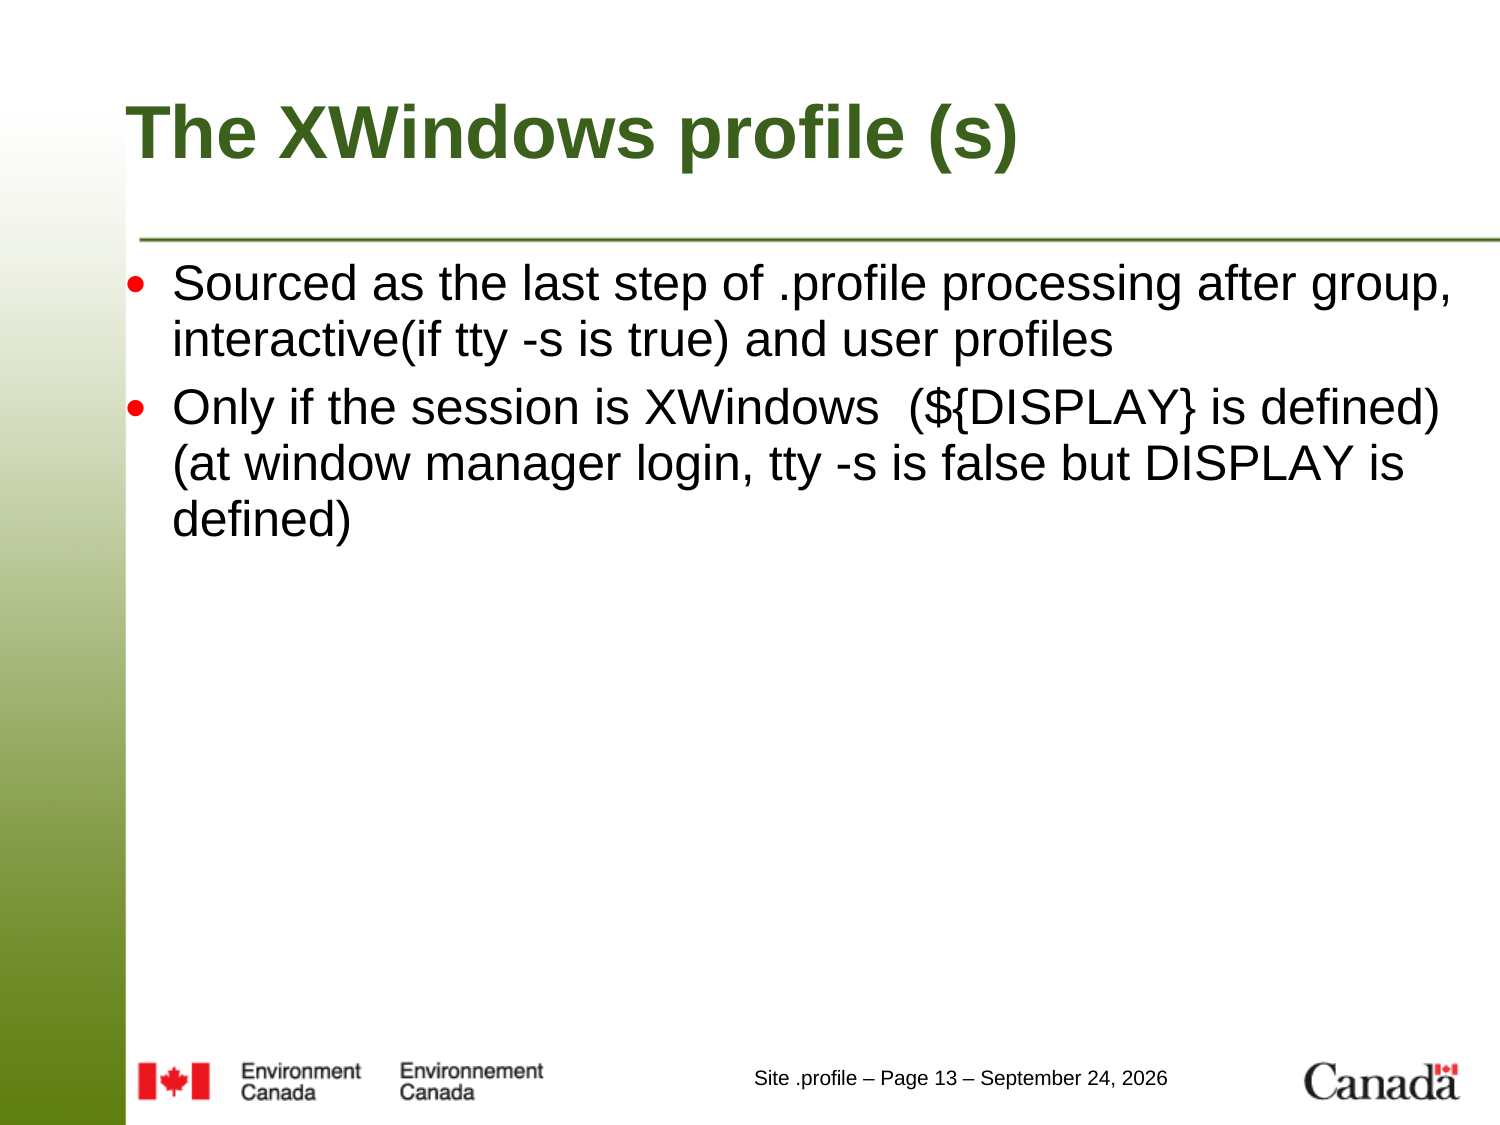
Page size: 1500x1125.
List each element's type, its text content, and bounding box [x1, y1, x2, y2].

title The XWindows profile (s) [125, 52, 1463, 213]
picture [0, 0, 1500, 1125]
list Sourced as the last step of .profile processing after group, interactive(if tty -s is true) and user profiles Only if the session is XWindows (${DISPLAY} is defined) (at window manager login, tty -s is false but DISPLAY is defined) [125, 255, 1463, 1009]
